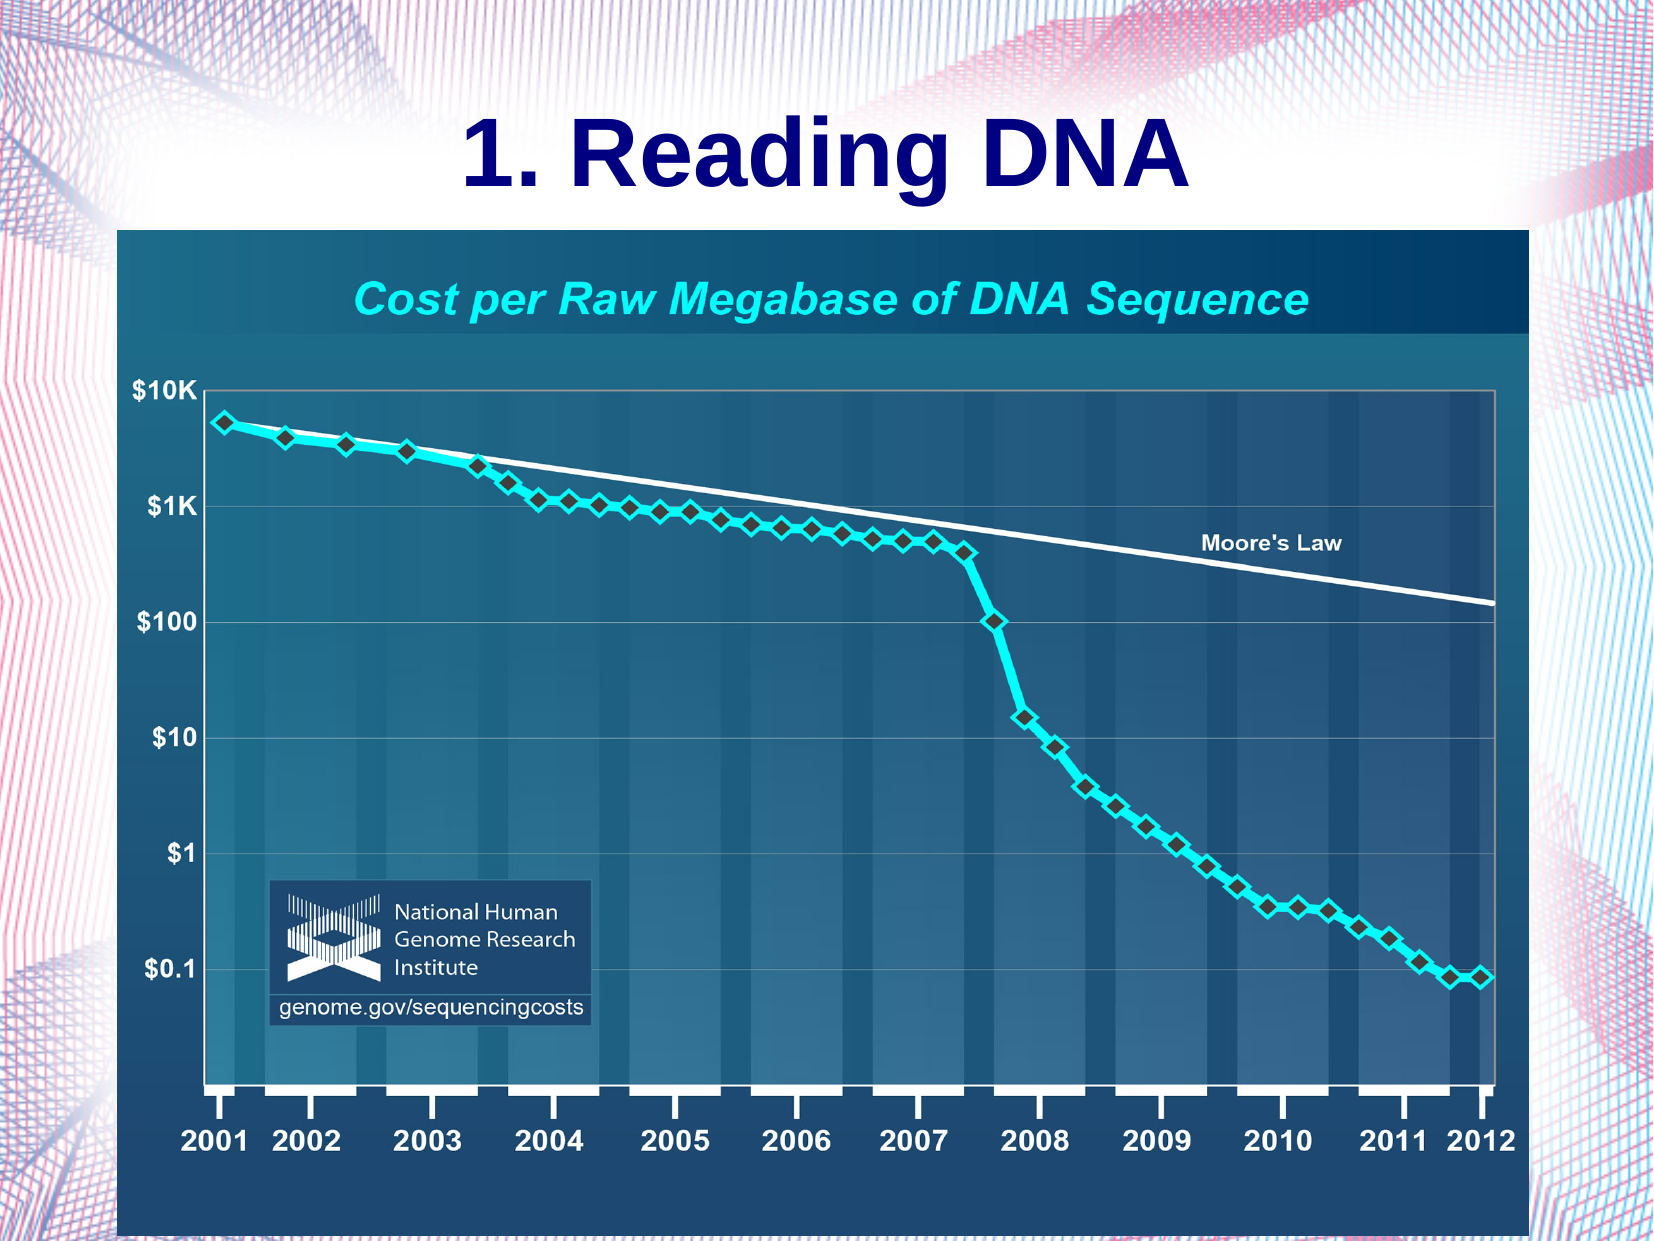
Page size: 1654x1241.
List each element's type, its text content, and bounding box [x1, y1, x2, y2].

title 1. Reading DNA [82, 49, 1571, 257]
picture [0, 0, 1654, 1241]
